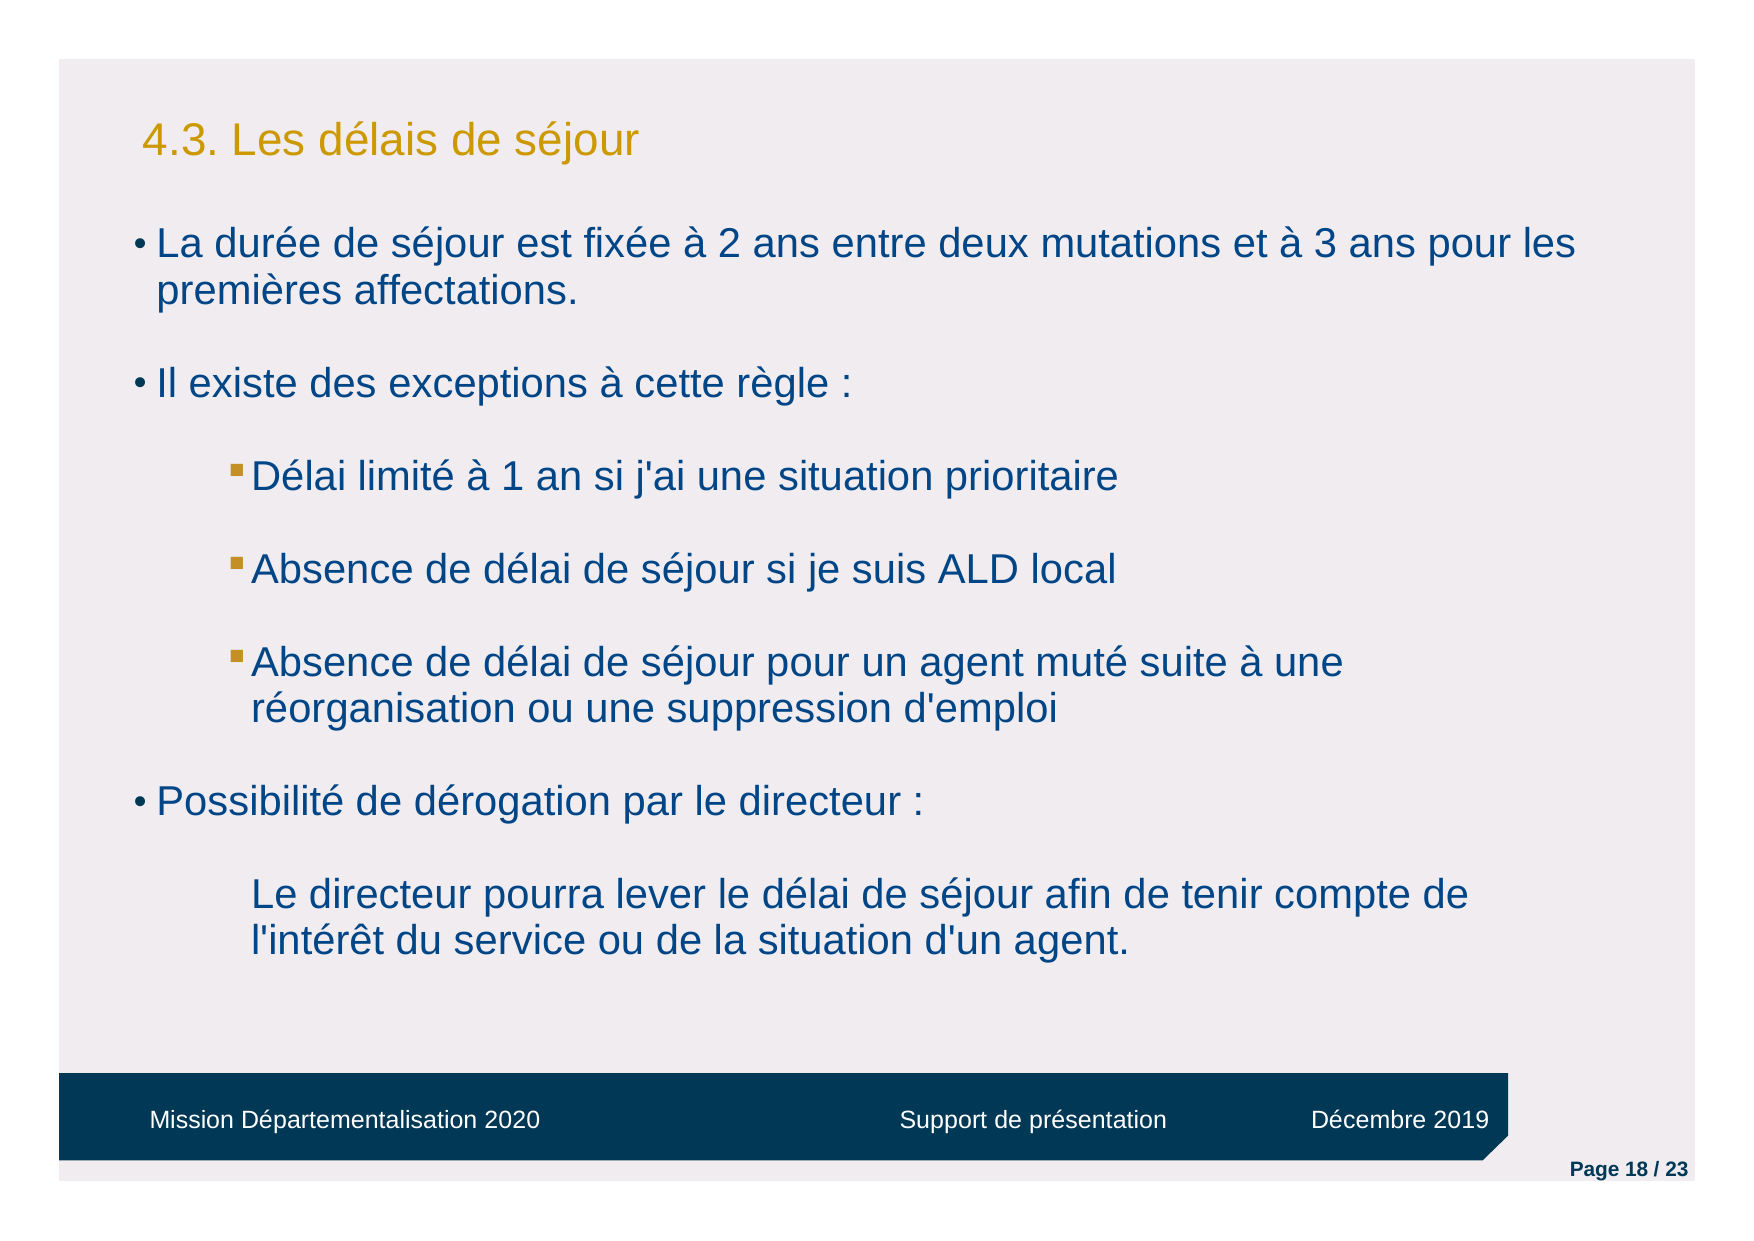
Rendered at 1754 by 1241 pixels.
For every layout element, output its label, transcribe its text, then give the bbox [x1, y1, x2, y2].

text_box La durée de séjour est fixée à 2 ans entre deux mutations et à 3 ans pour les premières affectations. Il existe des exceptions à cette règle : Délai limité à 1 an si j'ai une situation prioritaire Absence de délai de séjour si je suis ALD local Absence de délai de séjour pour un agent muté suite à une réorganisation ou une suppression d'emploi Possibilité de dérogation par le directeur : Le directeur pourra lever le délai de séjour afin de tenir compte de l'intérêt du service ou de la situation d'un agent. [118, 212, 1625, 1163]
text_box [118, 1163, 1625, 1211]
title 4.3. Les délais de séjour [142, 67, 1595, 212]
